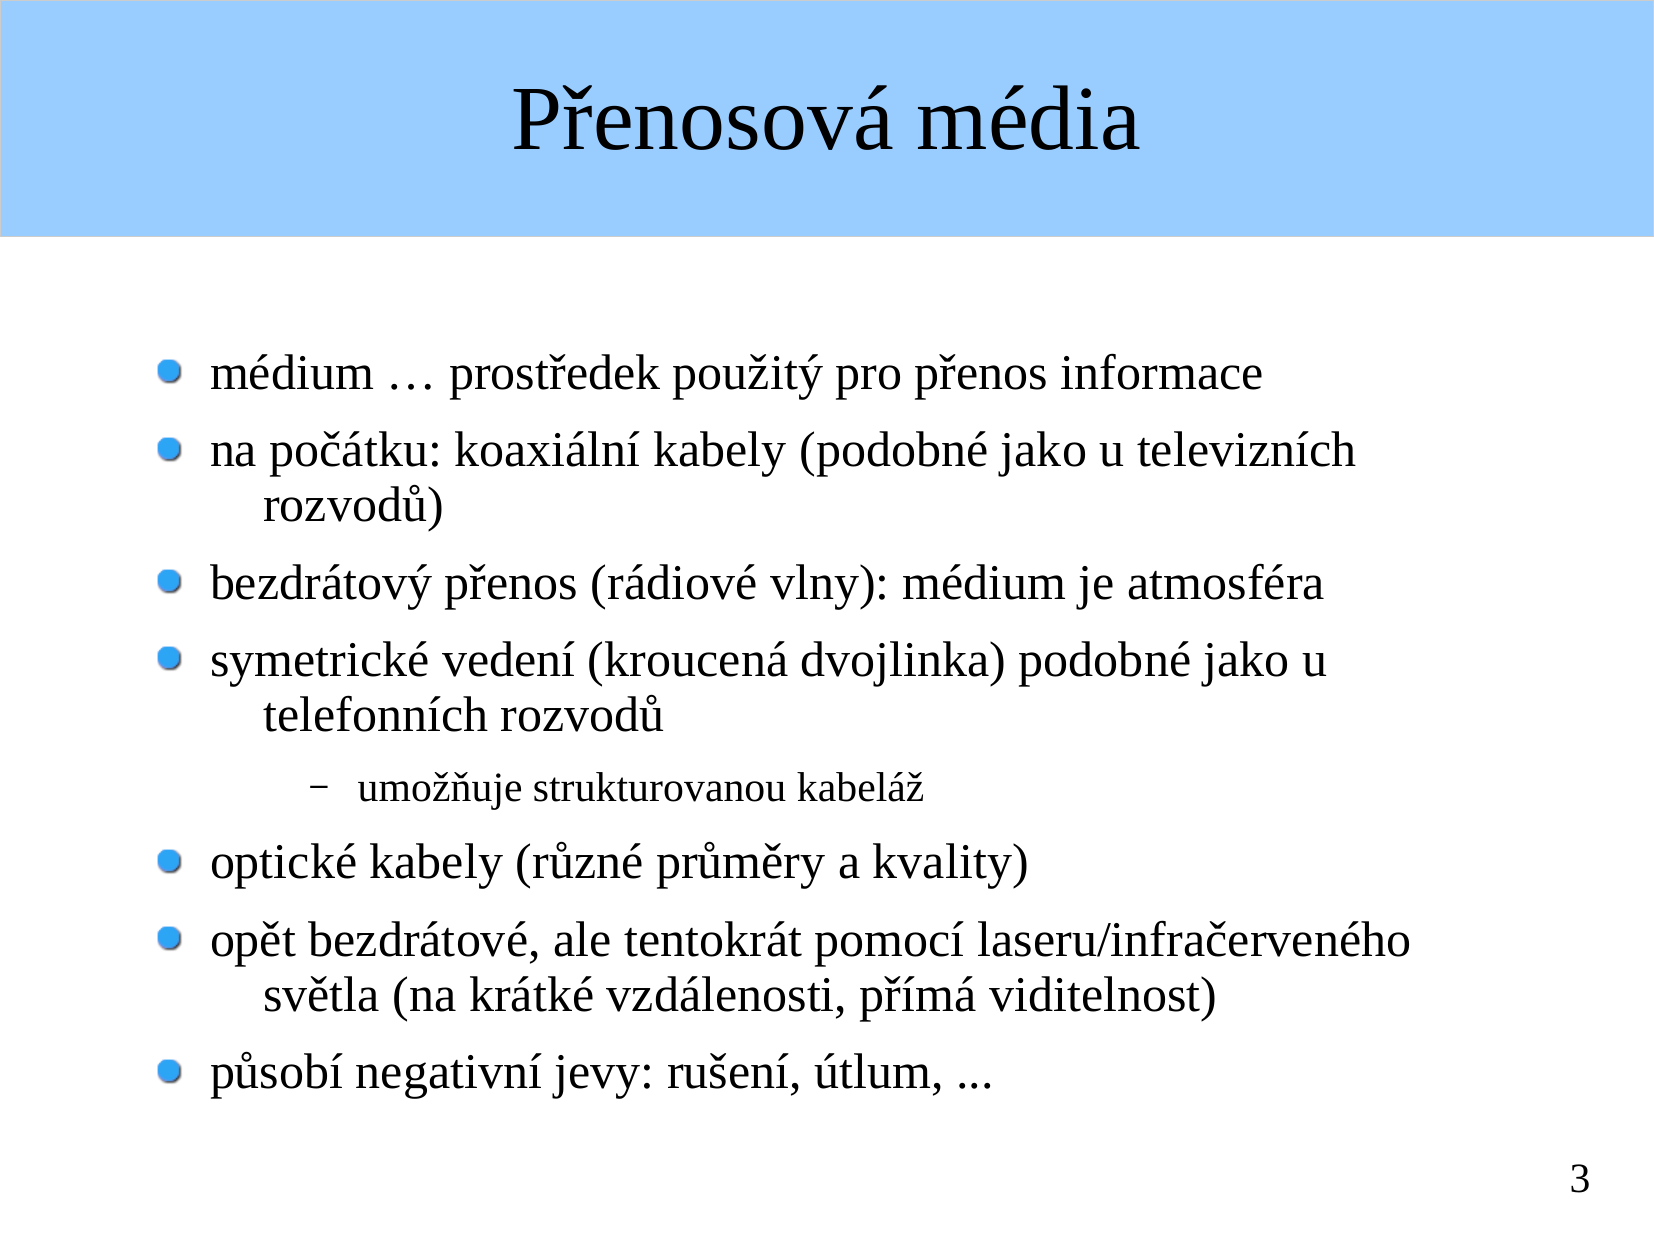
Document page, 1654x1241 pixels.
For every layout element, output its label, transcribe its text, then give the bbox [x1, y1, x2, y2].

title Přenosová média [0, 0, 1654, 237]
list médium … prostředek použitý pro přenos informace na počátku: koaxiální kabely (podobné jako u televizních rozvodů) bezdrátový přenos (rádiové vlny): médium je atmosféra symetrické vedení (kroucená dvojlinka) podobné jako u telefonních rozvodů umožňuje strukturovanou kabeláž optické kabely (různé průměry a kvality) opět bezdrátové, ale tentokrát pomocí laseru/infračerveného světla (na krátké vzdálenosti, přímá viditelnost) působí negativní jevy: rušení, útlum, ... [121, 344, 1534, 1157]
